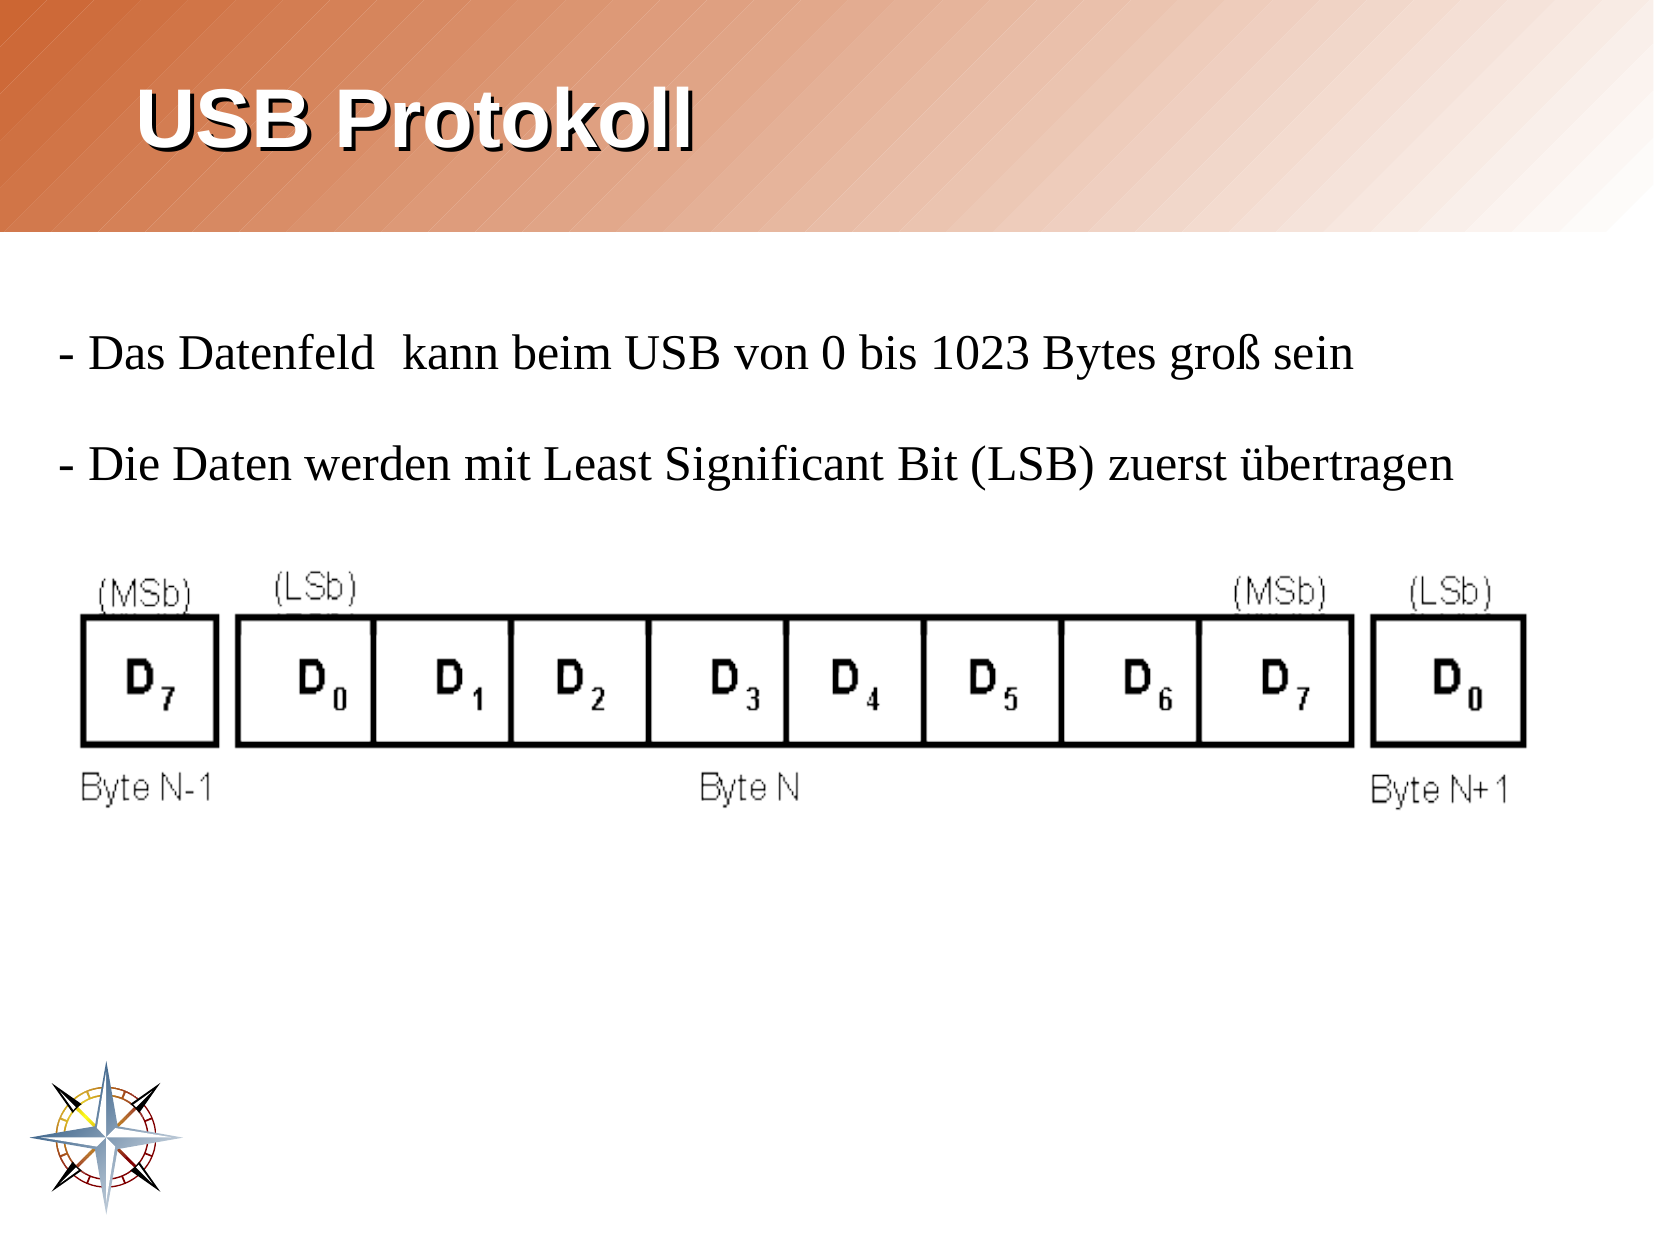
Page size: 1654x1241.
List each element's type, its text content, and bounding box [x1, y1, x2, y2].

title USB Protokoll [135, 0, 1422, 238]
picture [59, 560, 1536, 827]
text_box - Das Datenfeld kann beim USB von 0 bis 1023 Bytes groß sein - Die Daten werden mit Least Significant Bit (LSB) zuerst übertragen [59, 324, 1565, 494]
